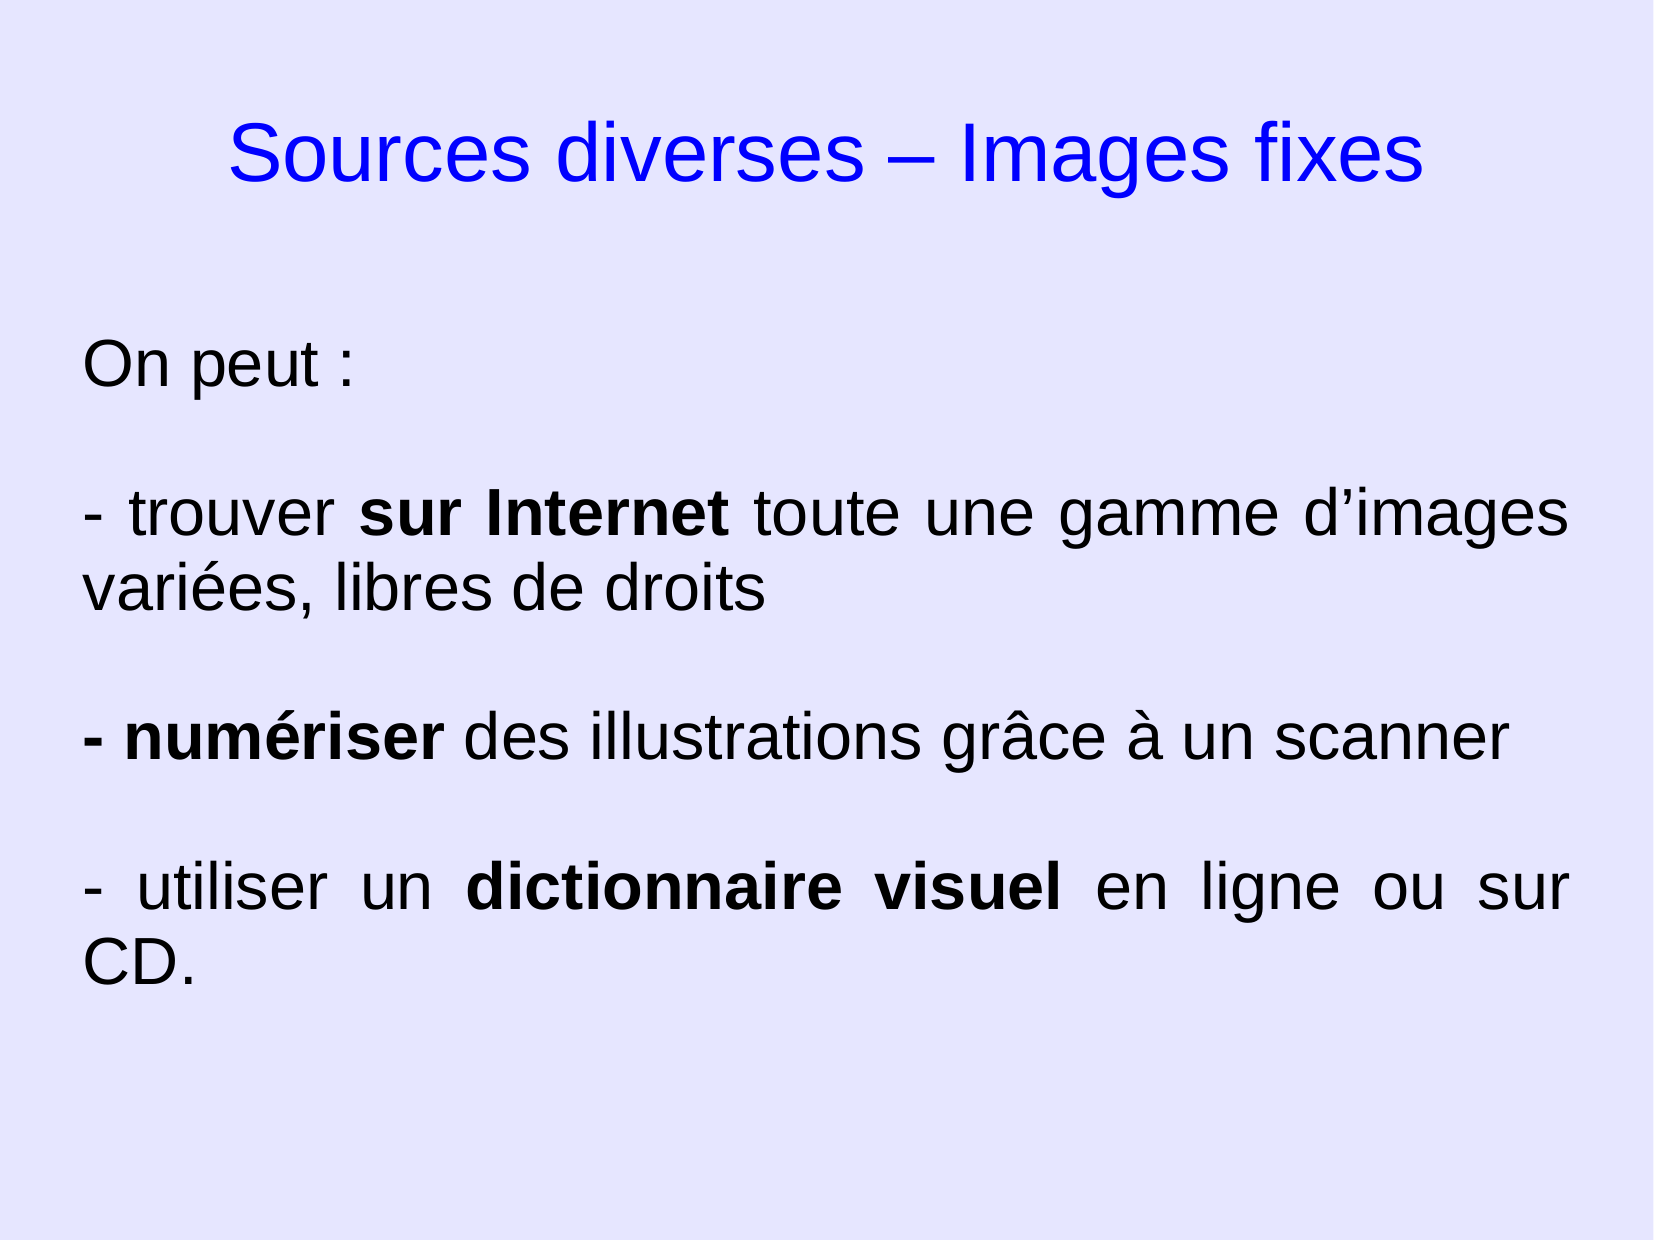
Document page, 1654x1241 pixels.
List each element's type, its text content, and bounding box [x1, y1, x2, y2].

subtitle On peut : - trouver sur Internet toute une gamme d’images variées, libres de droits - numériser des illustrations grâce à un scanner - utiliser un dictionnaire visuel en ligne ou sur CD. [82, 297, 1571, 1102]
title Sources diverses – Images fixes [82, 56, 1571, 250]
